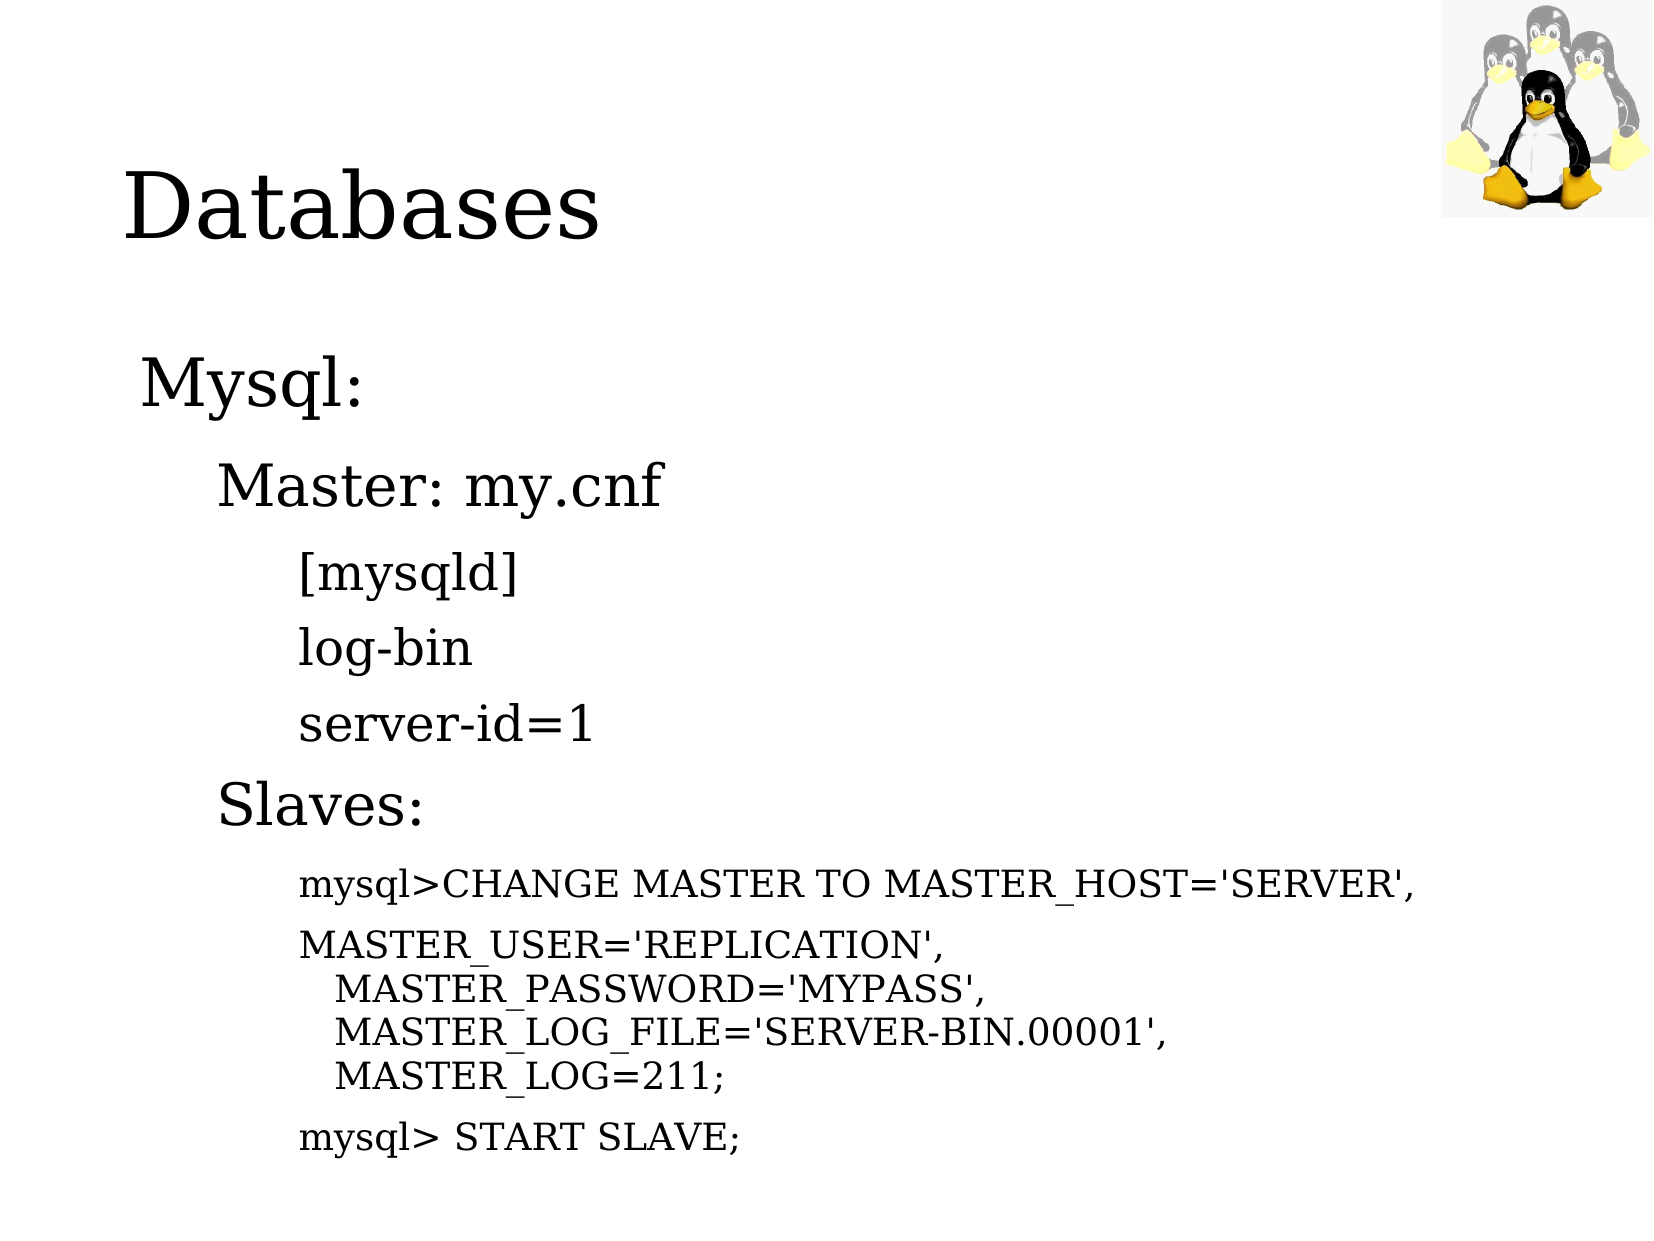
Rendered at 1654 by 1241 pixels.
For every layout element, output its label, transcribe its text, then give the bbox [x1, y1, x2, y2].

title Databases [121, 102, 1534, 311]
picture [1441, 0, 1654, 217]
list Mysql: Master: my.cnf [mysqld] log-bin server-id=1 Slaves: mysql>CHANGE MASTER TO MASTER_HOST='SERVER', MASTER_USER='REPLICATION', MASTER_PASSWORD='MYPASS', MASTER_LOG_FILE='SERVER-BIN.00001', MASTER_LOG=211; mysql> START SLAVE; [121, 344, 1534, 1221]
